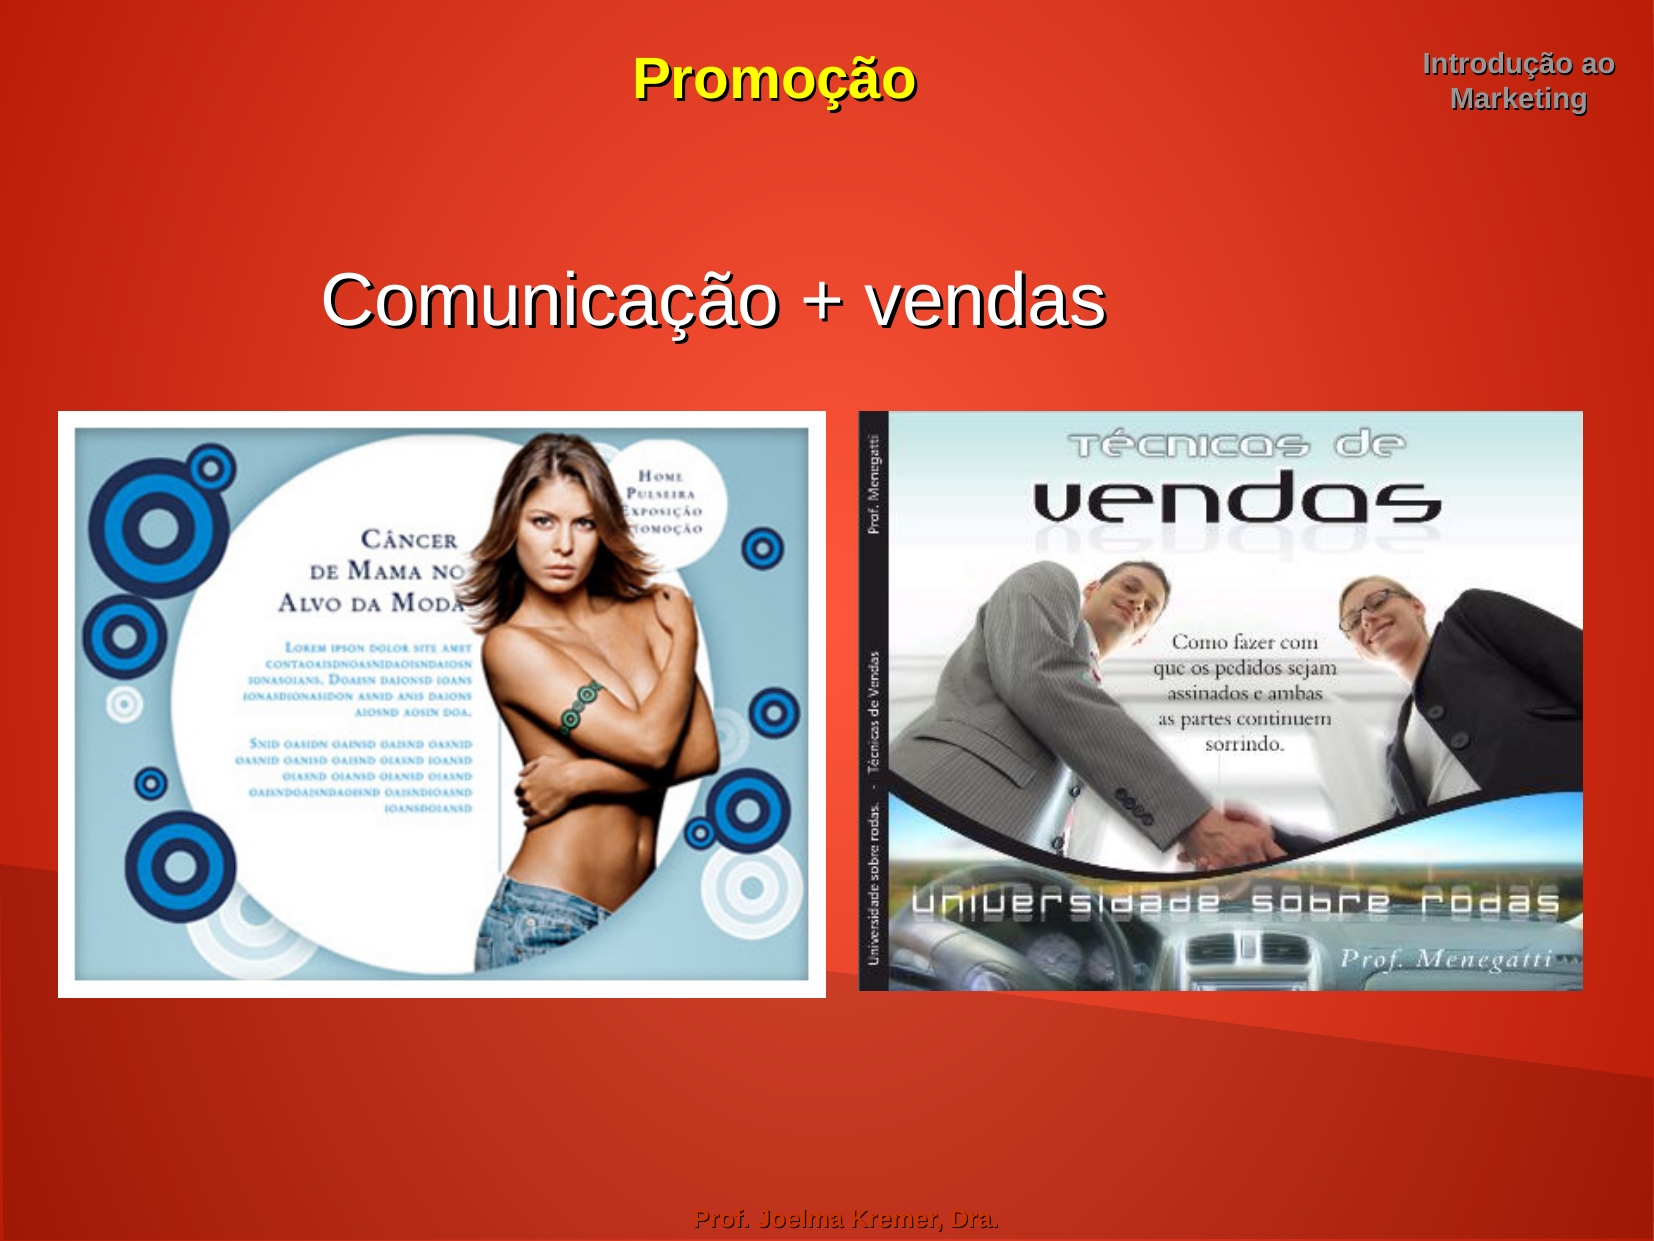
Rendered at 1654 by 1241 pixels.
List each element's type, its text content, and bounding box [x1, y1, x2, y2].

text_box Comunicação + vendas [306, 242, 1296, 348]
title Introdução ao Marketing [1386, 21, 1652, 139]
picture [58, 411, 826, 998]
text_box Promoção [188, 32, 1361, 119]
picture [858, 411, 1583, 991]
text_box Prof. Joelma Kremer, Dra. [566, 1195, 1127, 1241]
